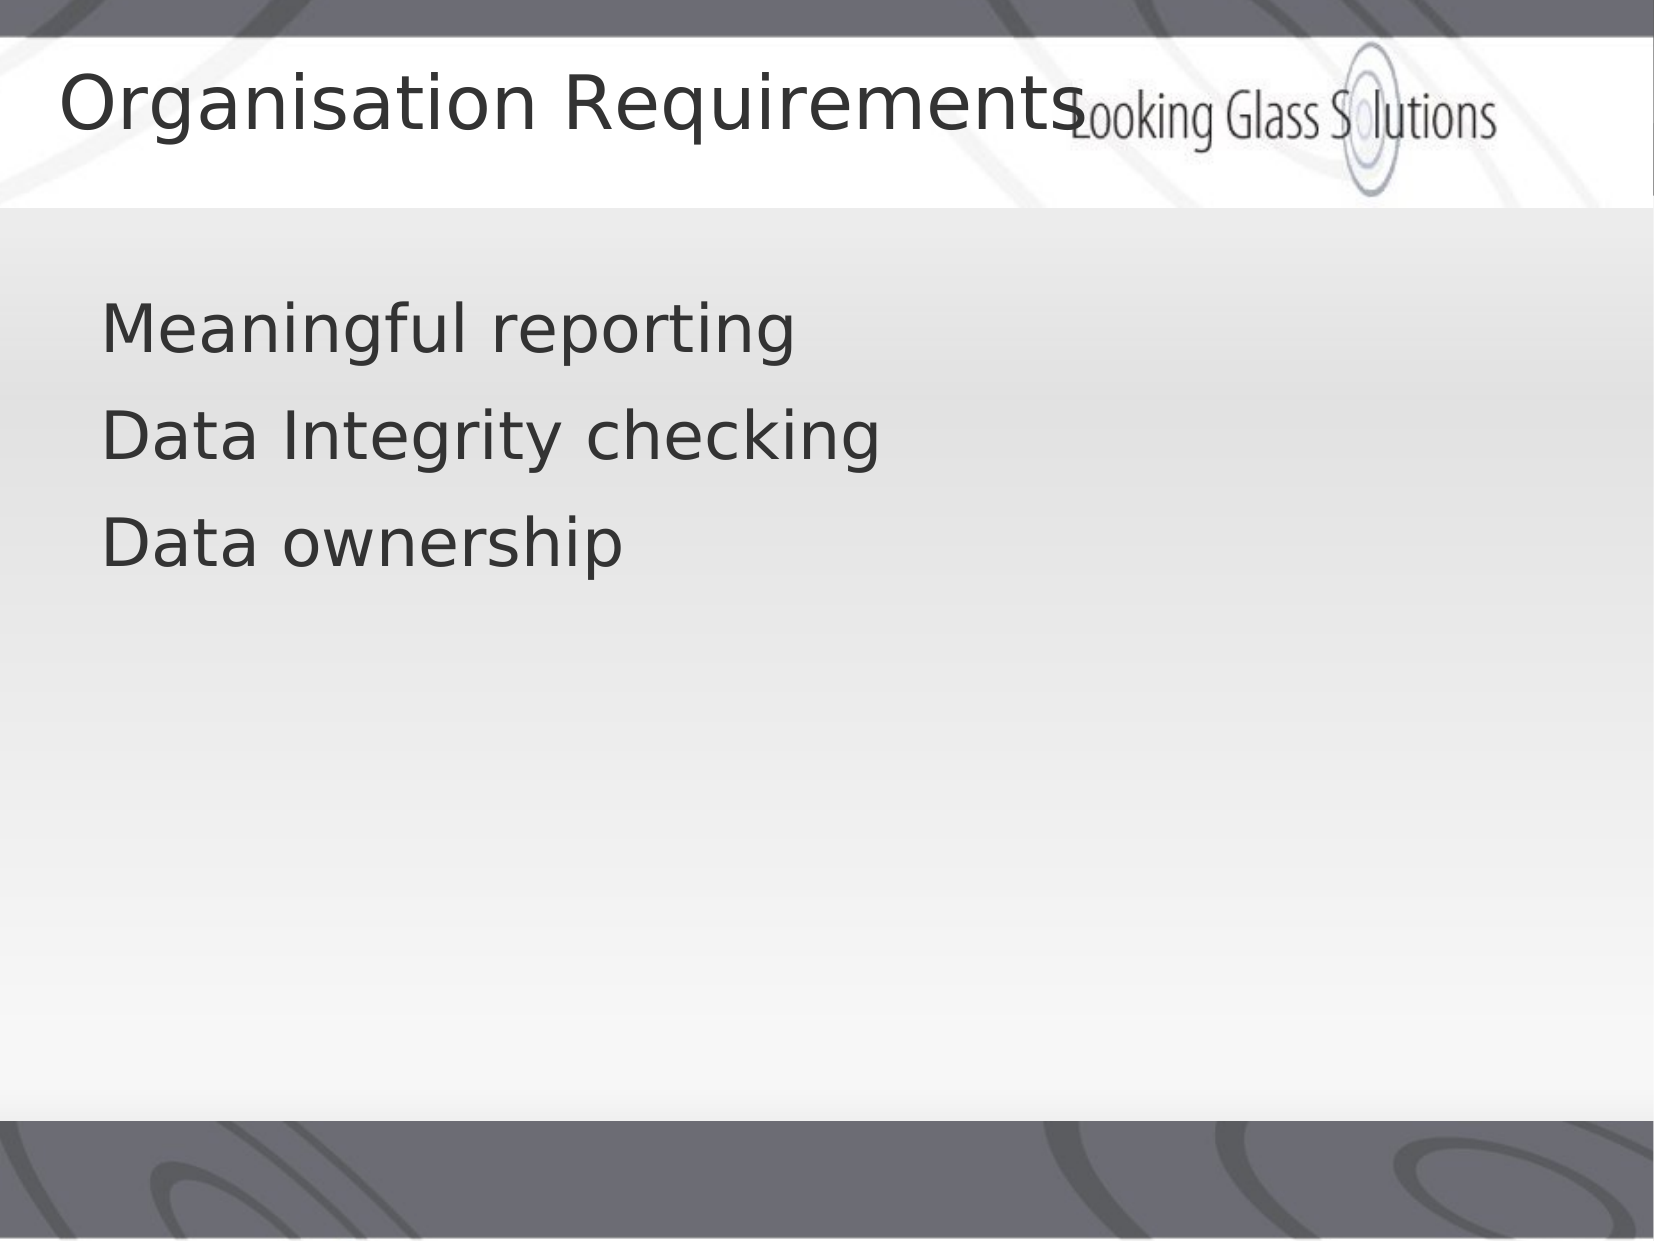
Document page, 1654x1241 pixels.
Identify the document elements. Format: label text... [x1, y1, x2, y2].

picture [0, 0, 1654, 1241]
list Meaningful reporting Data Integrity checking Data ownership [82, 290, 1571, 1109]
title Organisation Requirements [59, 36, 1270, 171]
